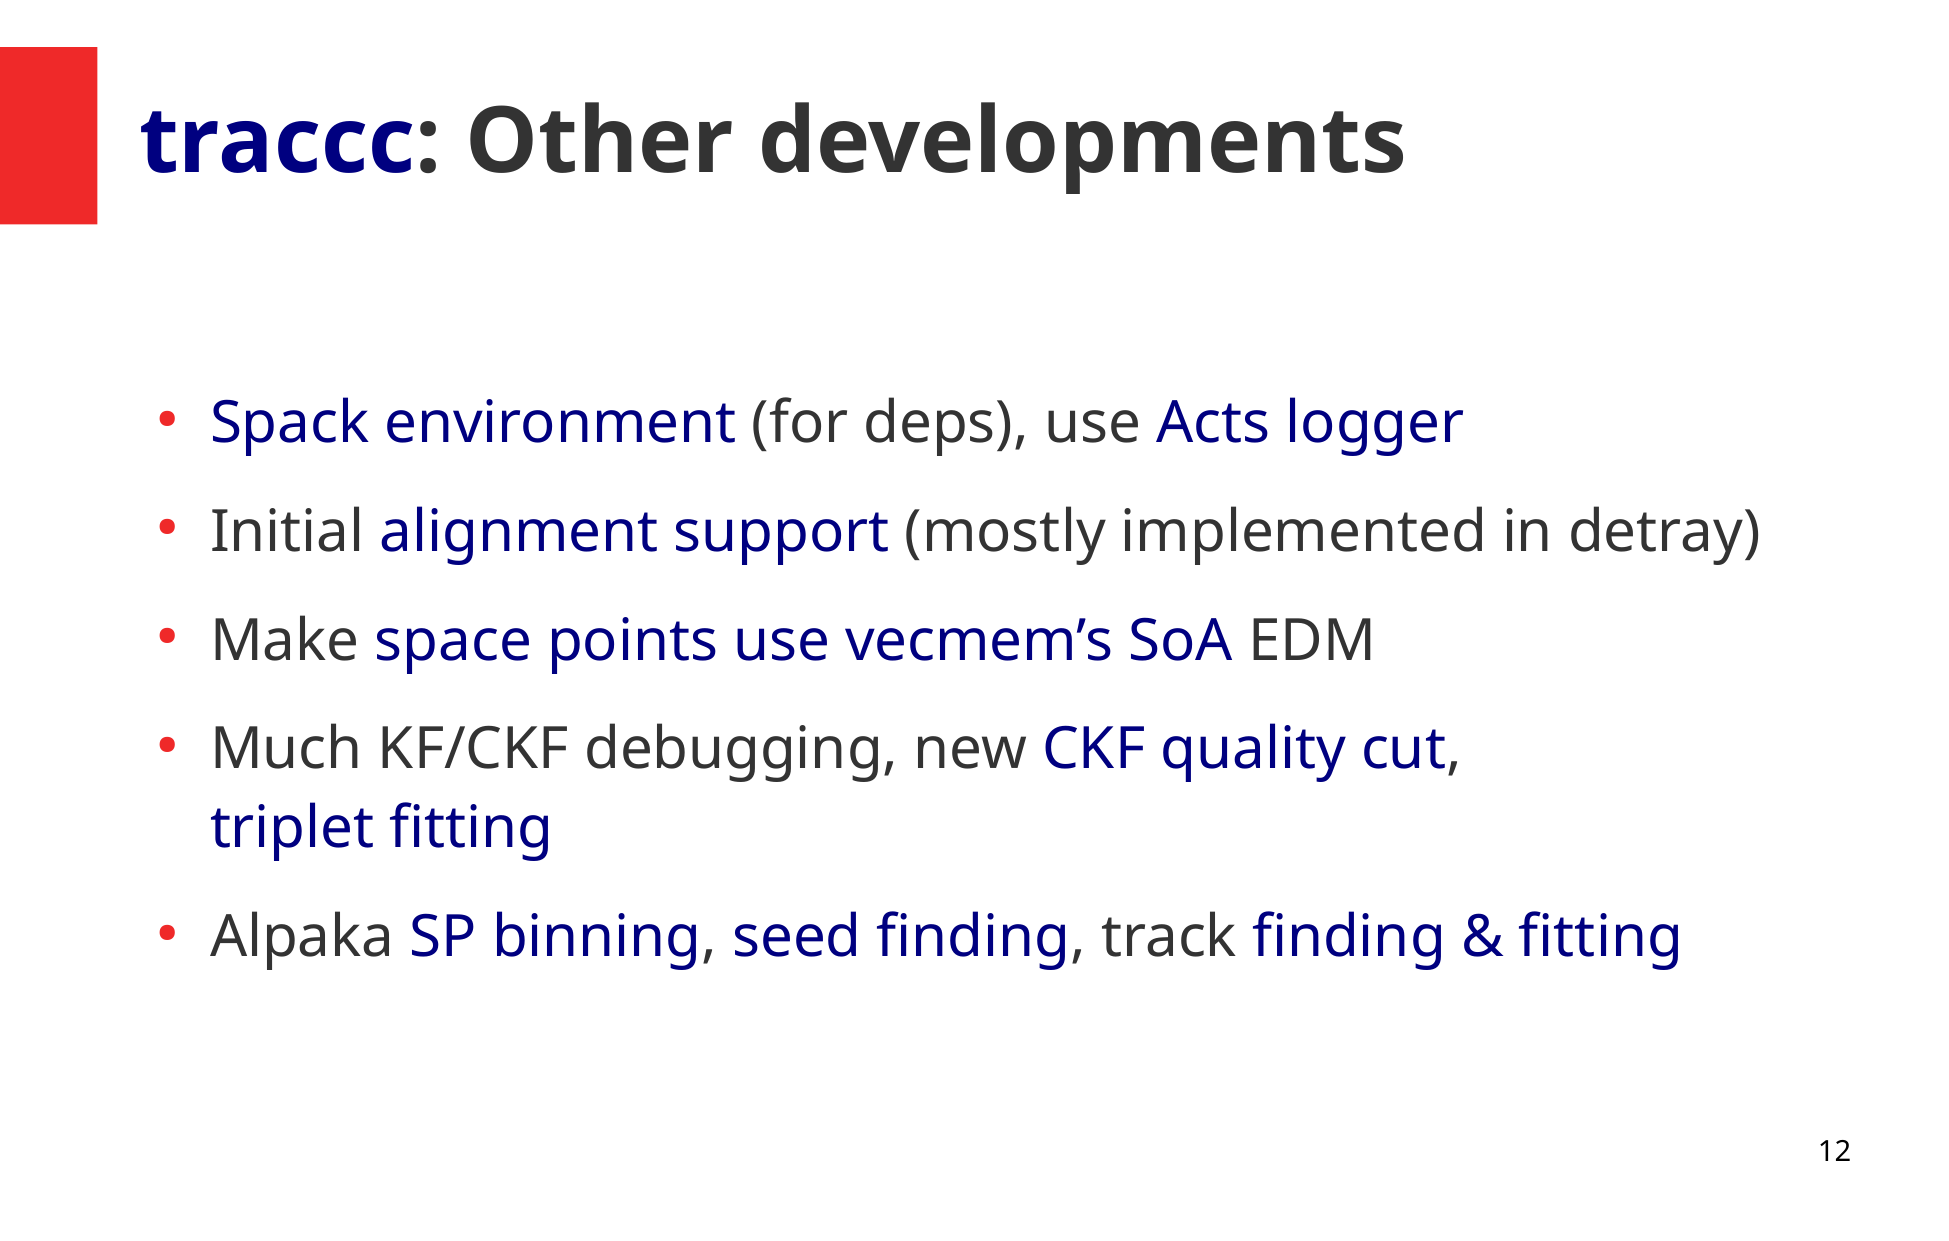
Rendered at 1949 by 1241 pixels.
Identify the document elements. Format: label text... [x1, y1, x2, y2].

title traccc: Other developments [139, 49, 1852, 225]
list Spack environment (for deps), use Acts logger Initial alignment support (mostly implemented in detray) Make space points use vecmem’s SoA EDM Much KF/CKF debugging, new CKF quality cut, triplet fitting Alpaka SP binning, seed finding, track finding & fitting [139, 224, 1810, 1130]
